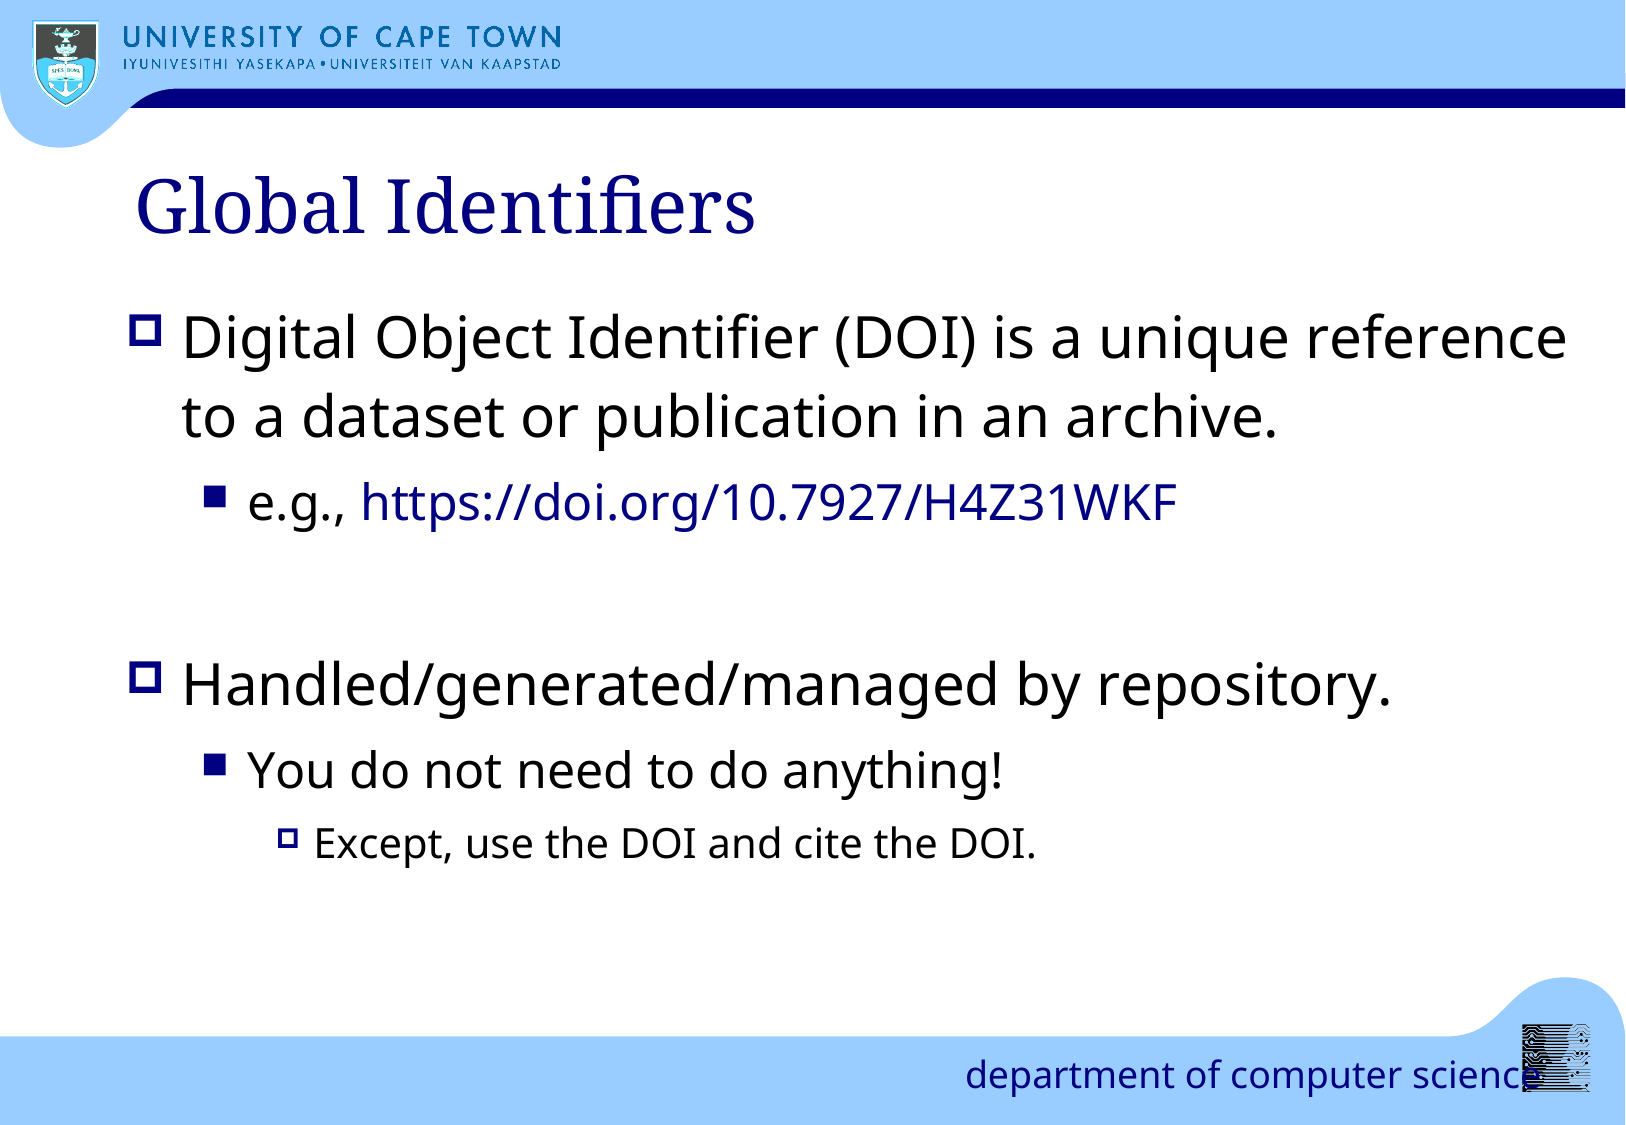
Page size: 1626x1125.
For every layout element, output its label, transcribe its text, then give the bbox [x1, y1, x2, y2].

title Global Identifiers [134, 140, 1571, 268]
picture [1522, 1024, 1591, 1092]
list Digital Object Identifier (DOI) is a unique reference to a dataset or publication in an archive. e.g., https://doi.org/10.7927/H4Z31WKF Handled/generated/managed by repository. You do not need to do anything! Except, use the DOI and cite the DOI. [125, 296, 1570, 949]
picture [120, 23, 563, 71]
picture [1526, 1070, 1536, 1076]
